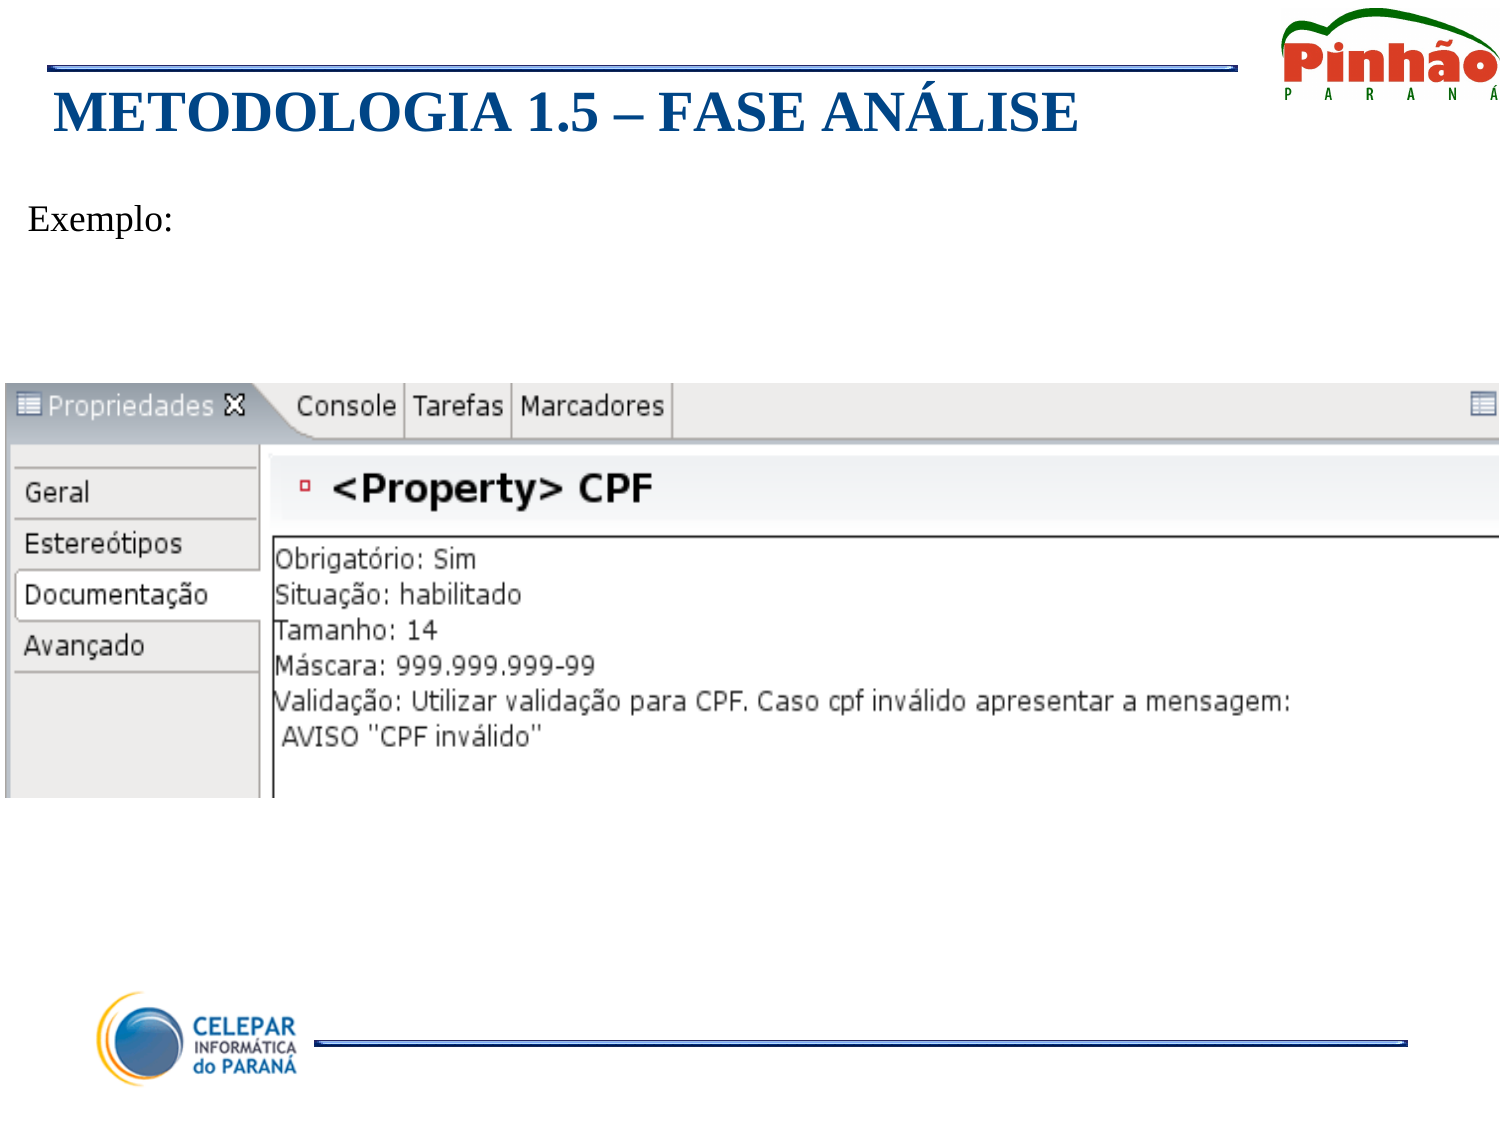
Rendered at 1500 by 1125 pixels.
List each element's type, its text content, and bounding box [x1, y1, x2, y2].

text_box METODOLOGIA 1.5 – FASE ANÁLISE [53, 79, 1081, 156]
picture [5, 383, 1499, 798]
picture [1281, 8, 1500, 100]
text_box Exemplo: [27, 177, 1447, 383]
picture [95, 989, 303, 1091]
